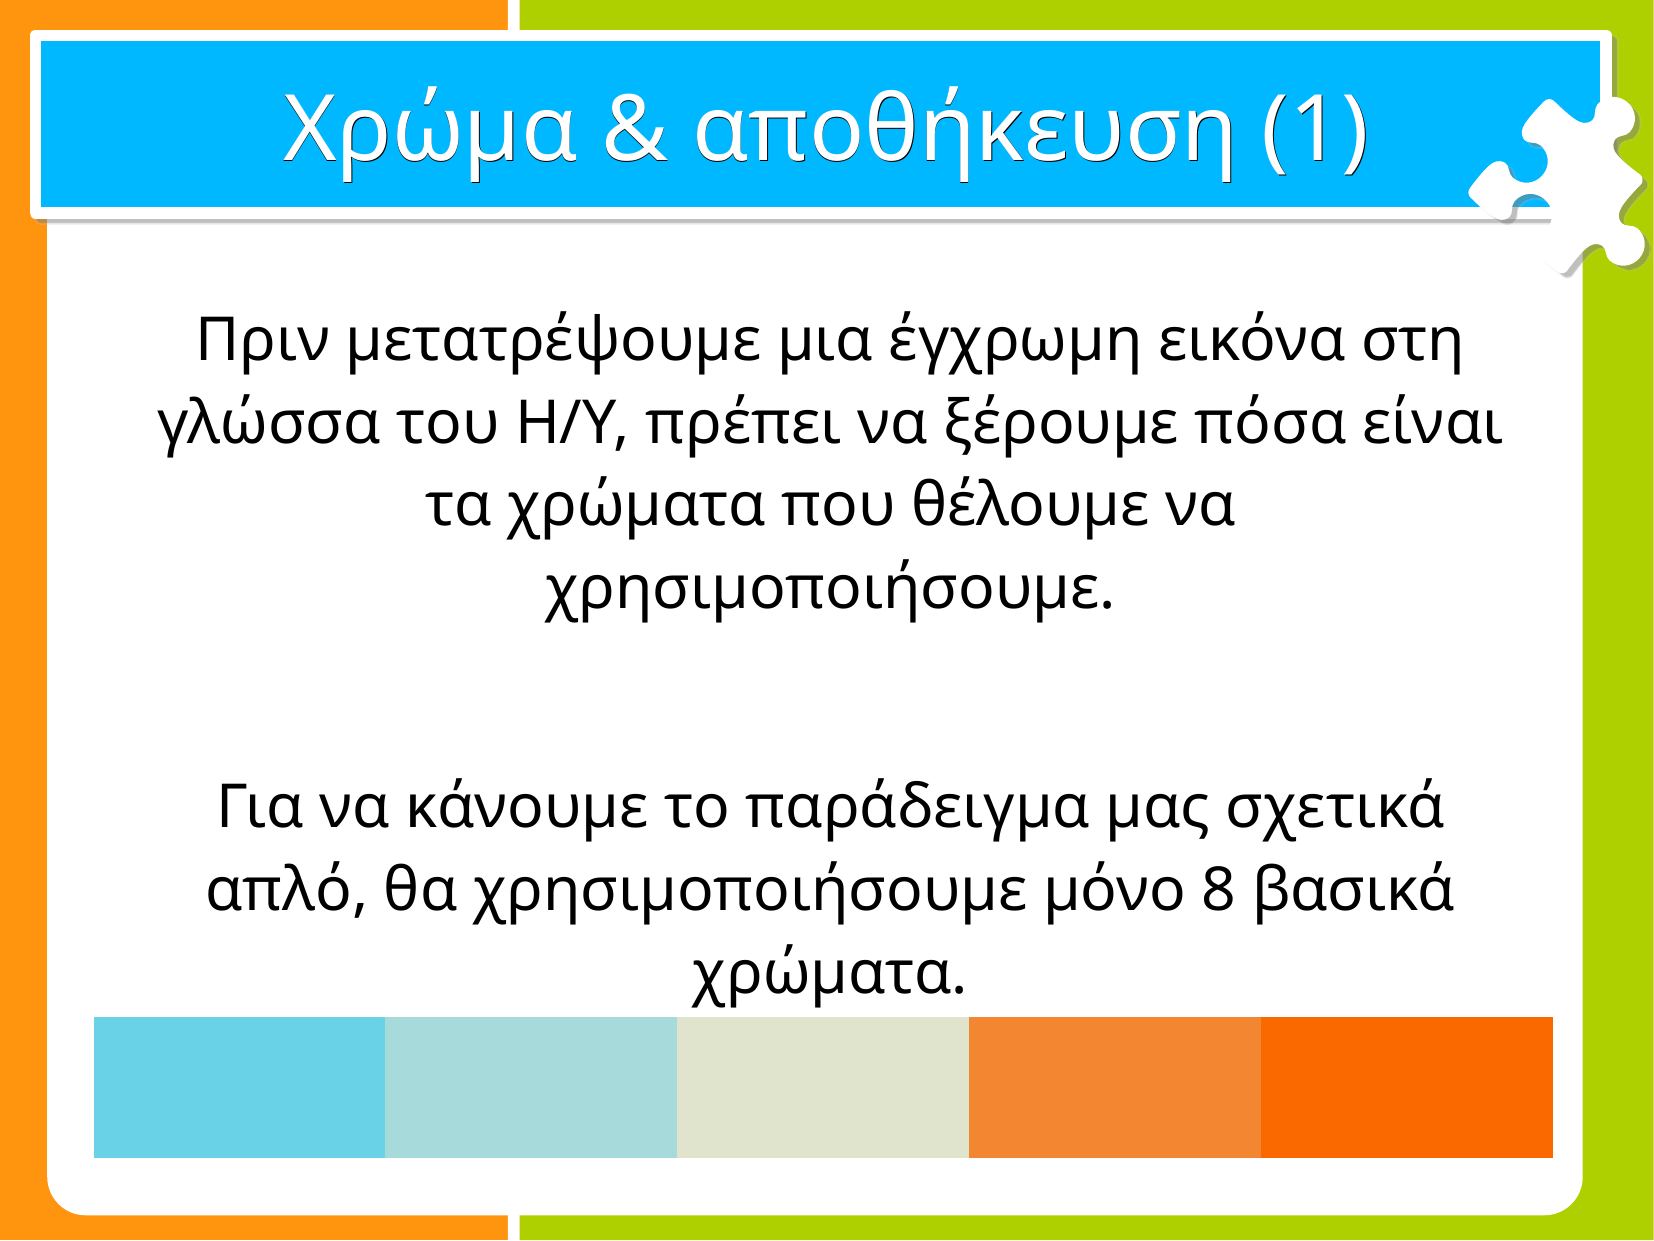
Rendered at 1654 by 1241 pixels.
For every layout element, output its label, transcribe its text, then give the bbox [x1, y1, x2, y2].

picture [94, 1017, 1553, 1158]
list Πριν μετατρέψουμε μια έγχρωμη εικόνα στη γλώσσα του Η/Υ, πρέπει να ξέρουμε πόσα είναι τα χρώματα που θέλουμε να χρησιμοποιήσουμε. Για να κάνουμε το παράδειγμα μας σχετικά απλό, θα χρησιμοποιήσουμε μόνο 8 βασικά χρώματα. [70, 295, 1526, 1015]
title Χρώμα & αποθήκευση (1) [82, 49, 1571, 201]
